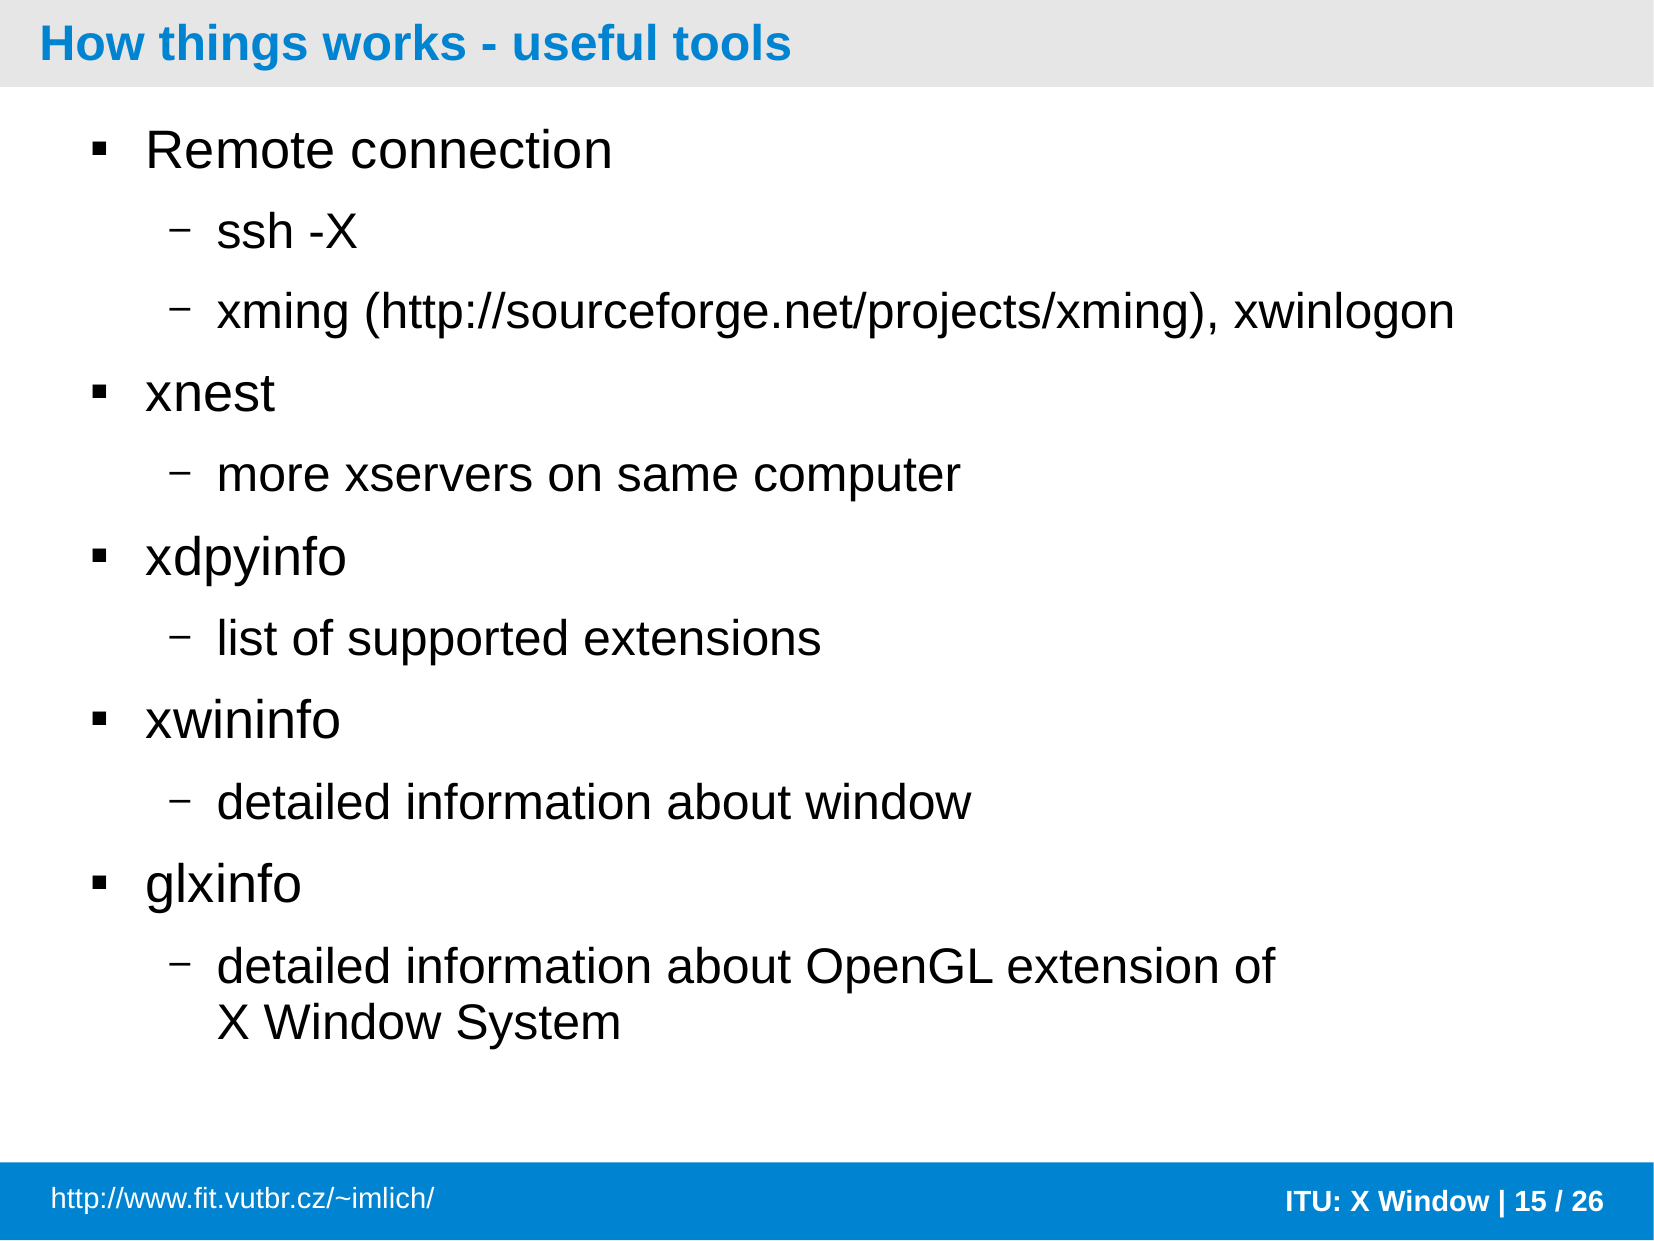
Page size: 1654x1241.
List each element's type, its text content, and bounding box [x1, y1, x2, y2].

list Remote connection ssh -X xming (http://sourceforge.net/projects/xming), xwinlogon xnest more xservers on same computer xdpyinfo list of supported extensions xwininfo detailed information about window glxinfo detailed information about OpenGL extension of X Window System [75, 119, 1564, 1128]
title How things works - useful tools [39, 5, 1615, 81]
